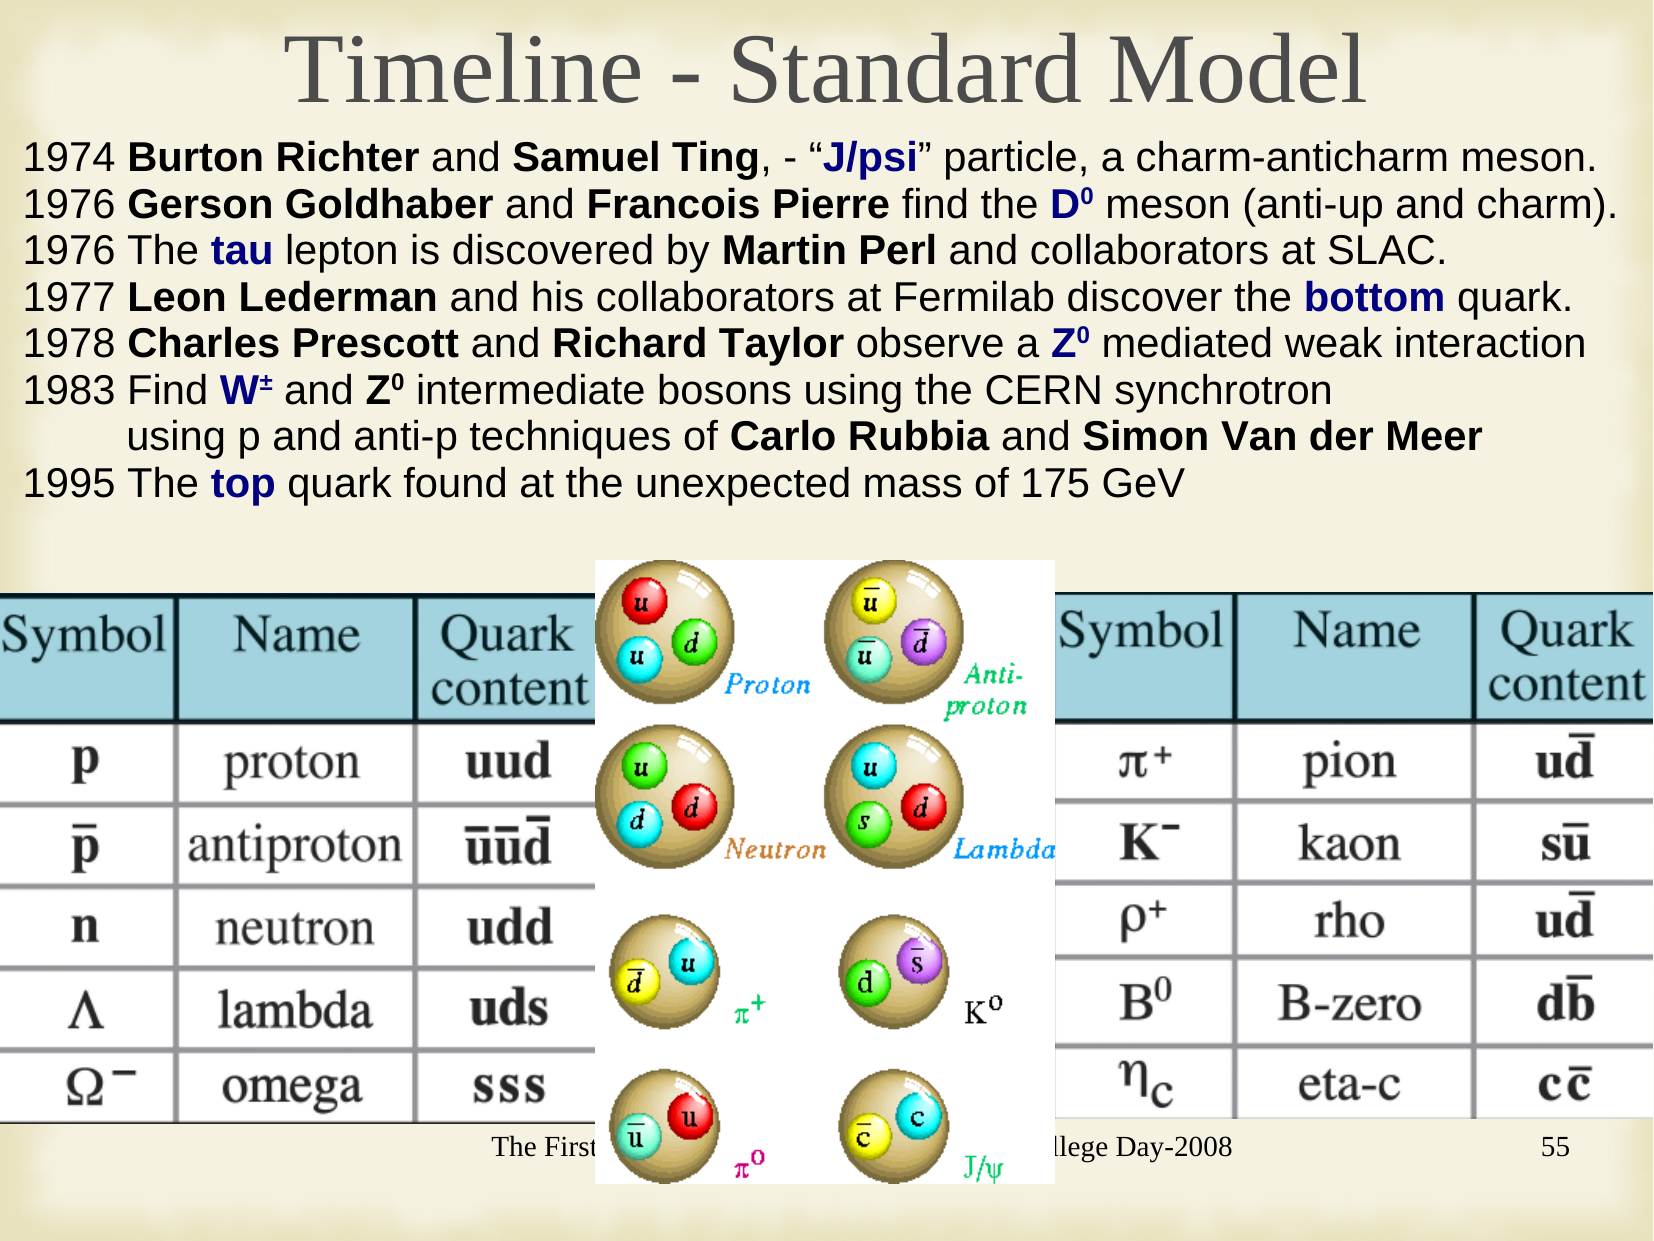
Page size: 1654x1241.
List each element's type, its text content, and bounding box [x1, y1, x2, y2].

title Timeline - Standard Model [82, 3, 1571, 135]
text_box 1974 Burton Richter and Samuel Ting, - “J/psi” particle, a charm-anticharm meson. 1976 Gerson Goldhaber and Francois Pierre find the D0 meson (anti-up and charm). 1976 The tau lepton is discovered by Martin Perl and collaborators at SLAC. 1977 Leon Lederman and his collaborators at Fermilab discover the bottom quark. 1978 Charles Prescott and Richard Taylor observe a Z0 mediated weak interaction 1983 Find W± and Z0 intermediate bosons using the CERN synchrotron using p and anti-p techniques of Carlo Rubbia and Simon Van der Meer 1995 The top quark found at the unexpected mass of 175 GeV [8, 126, 1653, 541]
picture [0, 0, 1654, 1241]
